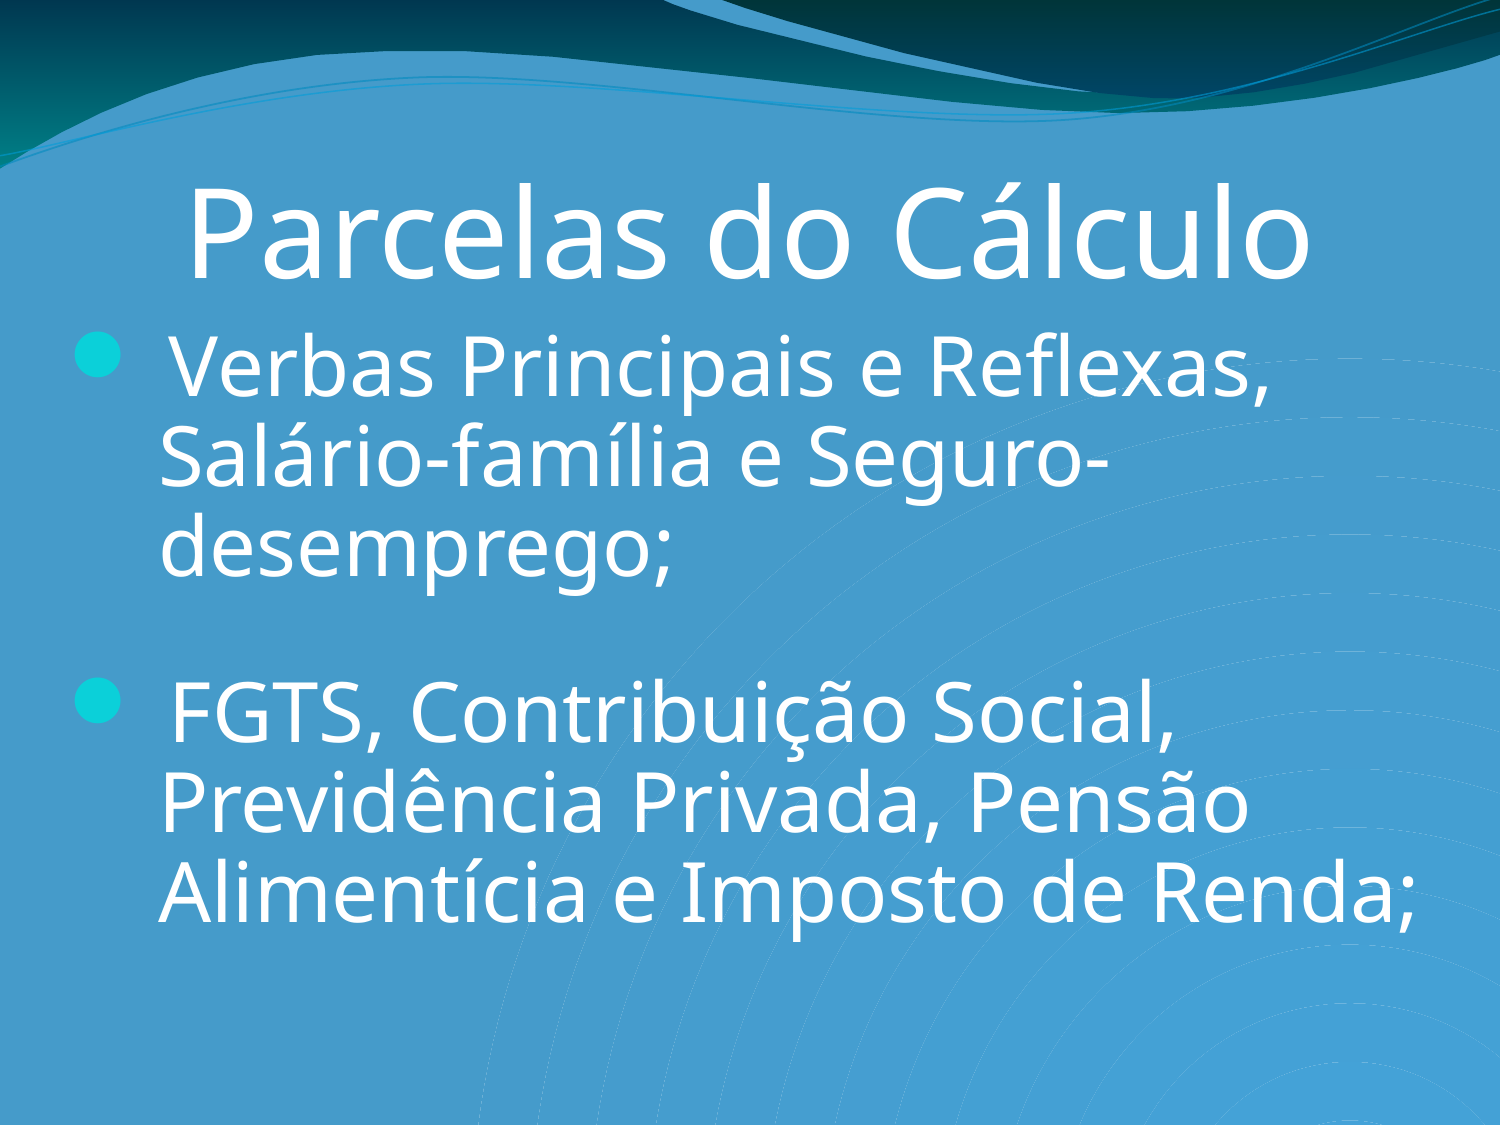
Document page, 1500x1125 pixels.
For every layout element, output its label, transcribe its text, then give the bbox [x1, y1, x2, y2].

title Parcelas do Cálculo [75, 115, 1426, 304]
list Verbas Principais e Reflexas, Salário-família e Seguro-desemprego; FGTS, Contribuição Social, Previdência Privada, Pensão Alimentícia e Imposto de Renda; [53, 317, 1447, 1038]
